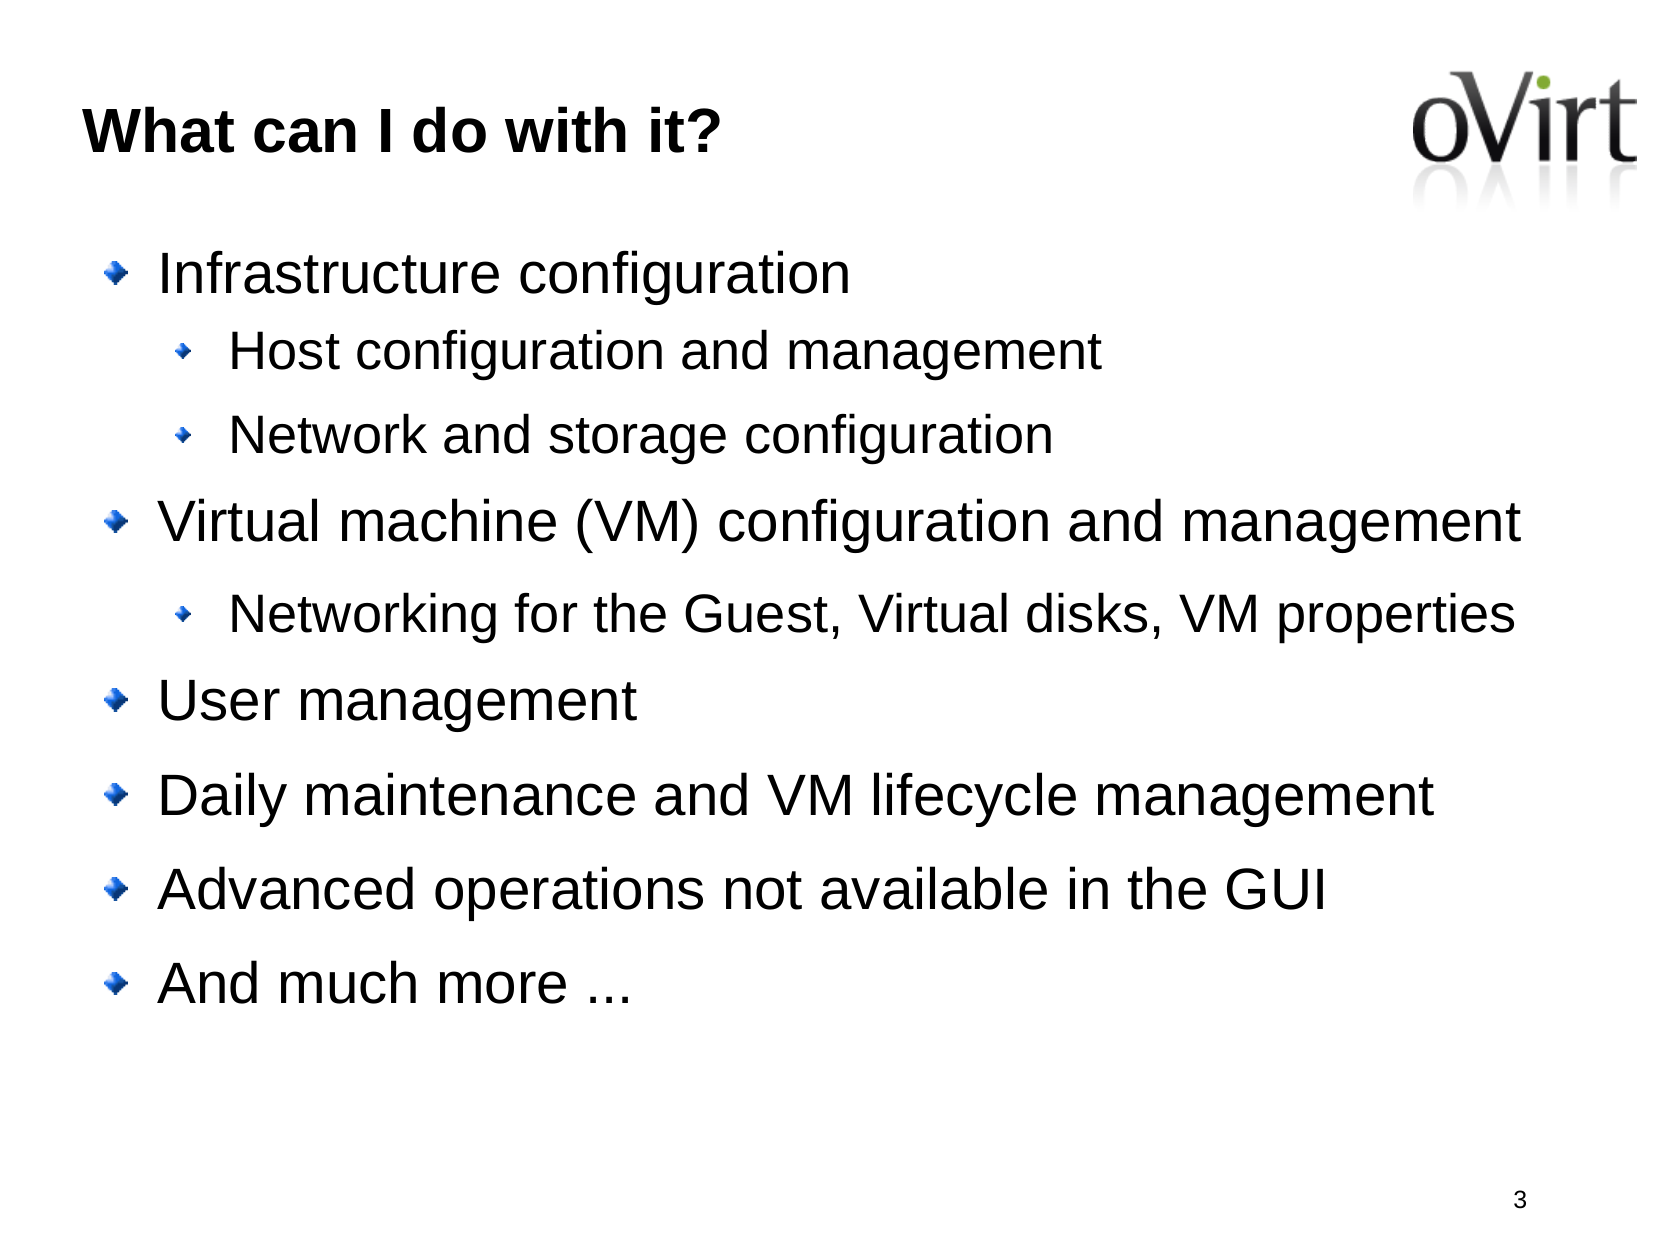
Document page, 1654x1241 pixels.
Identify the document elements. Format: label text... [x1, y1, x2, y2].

picture [1413, 63, 1637, 212]
title What can I do with it? [82, 27, 1303, 235]
list Infrastructure configuration Host configuration and management Network and storage configuration Virtual machine (VM) configuration and management Networking for the Guest, Virtual disks, VM properties User management Daily maintenance and VM lifecycle management Advanced operations not available in the GUI And much more ... [86, 197, 1538, 1033]
